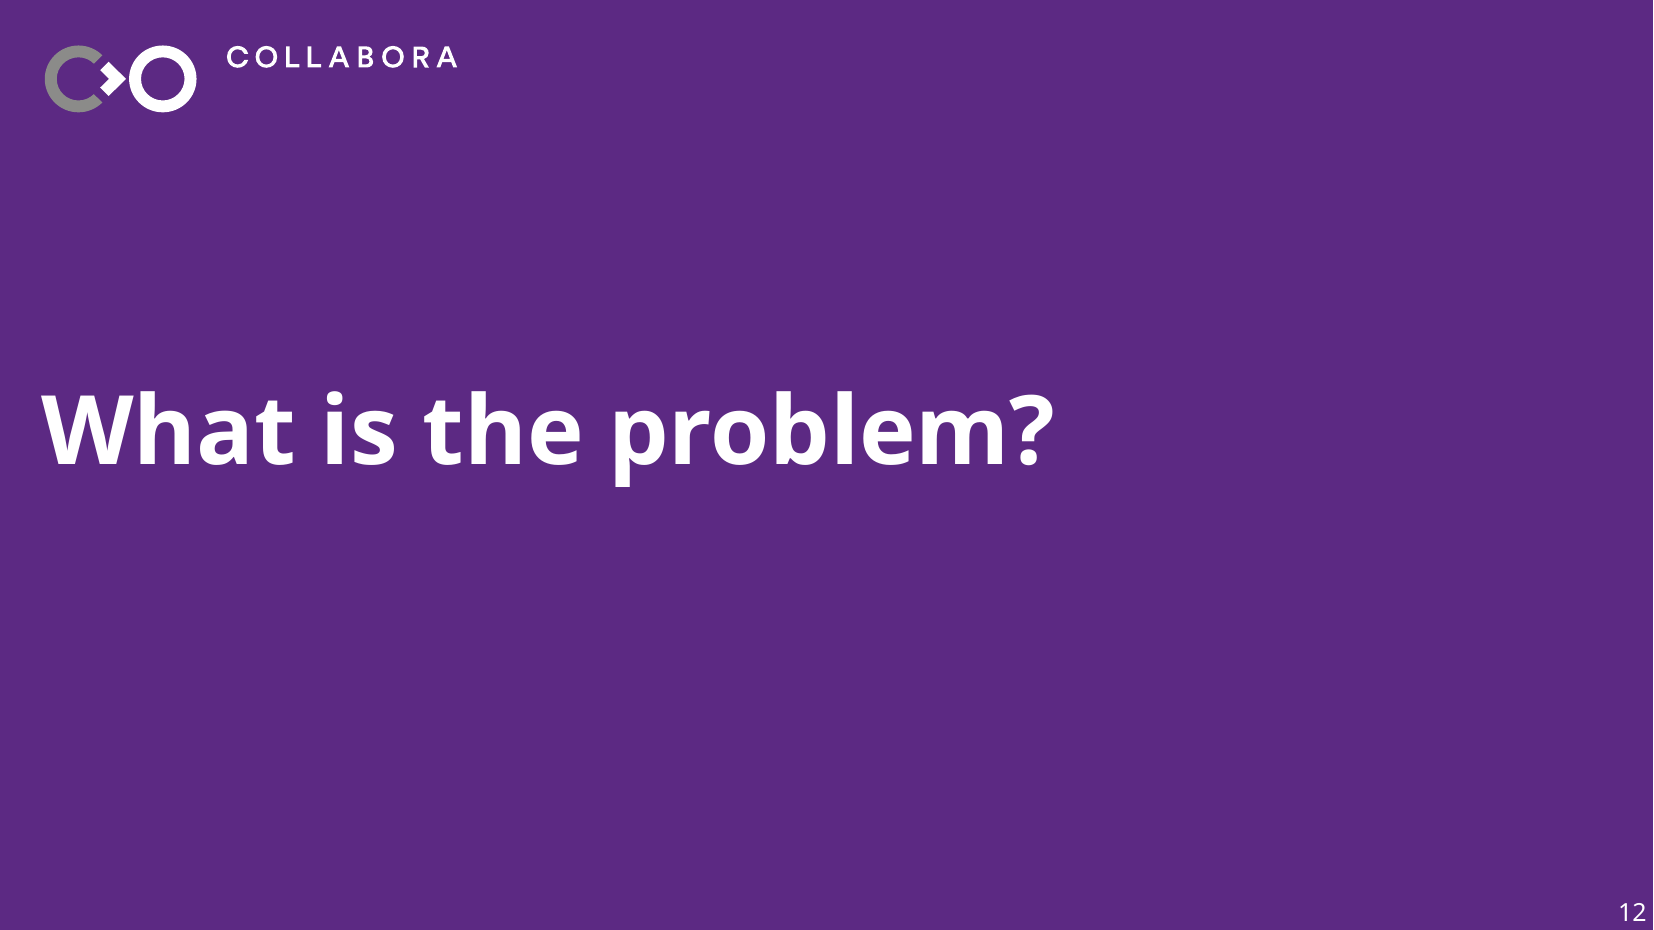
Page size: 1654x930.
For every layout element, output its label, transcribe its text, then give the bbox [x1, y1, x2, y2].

title What is the problem? [41, 297, 1529, 559]
